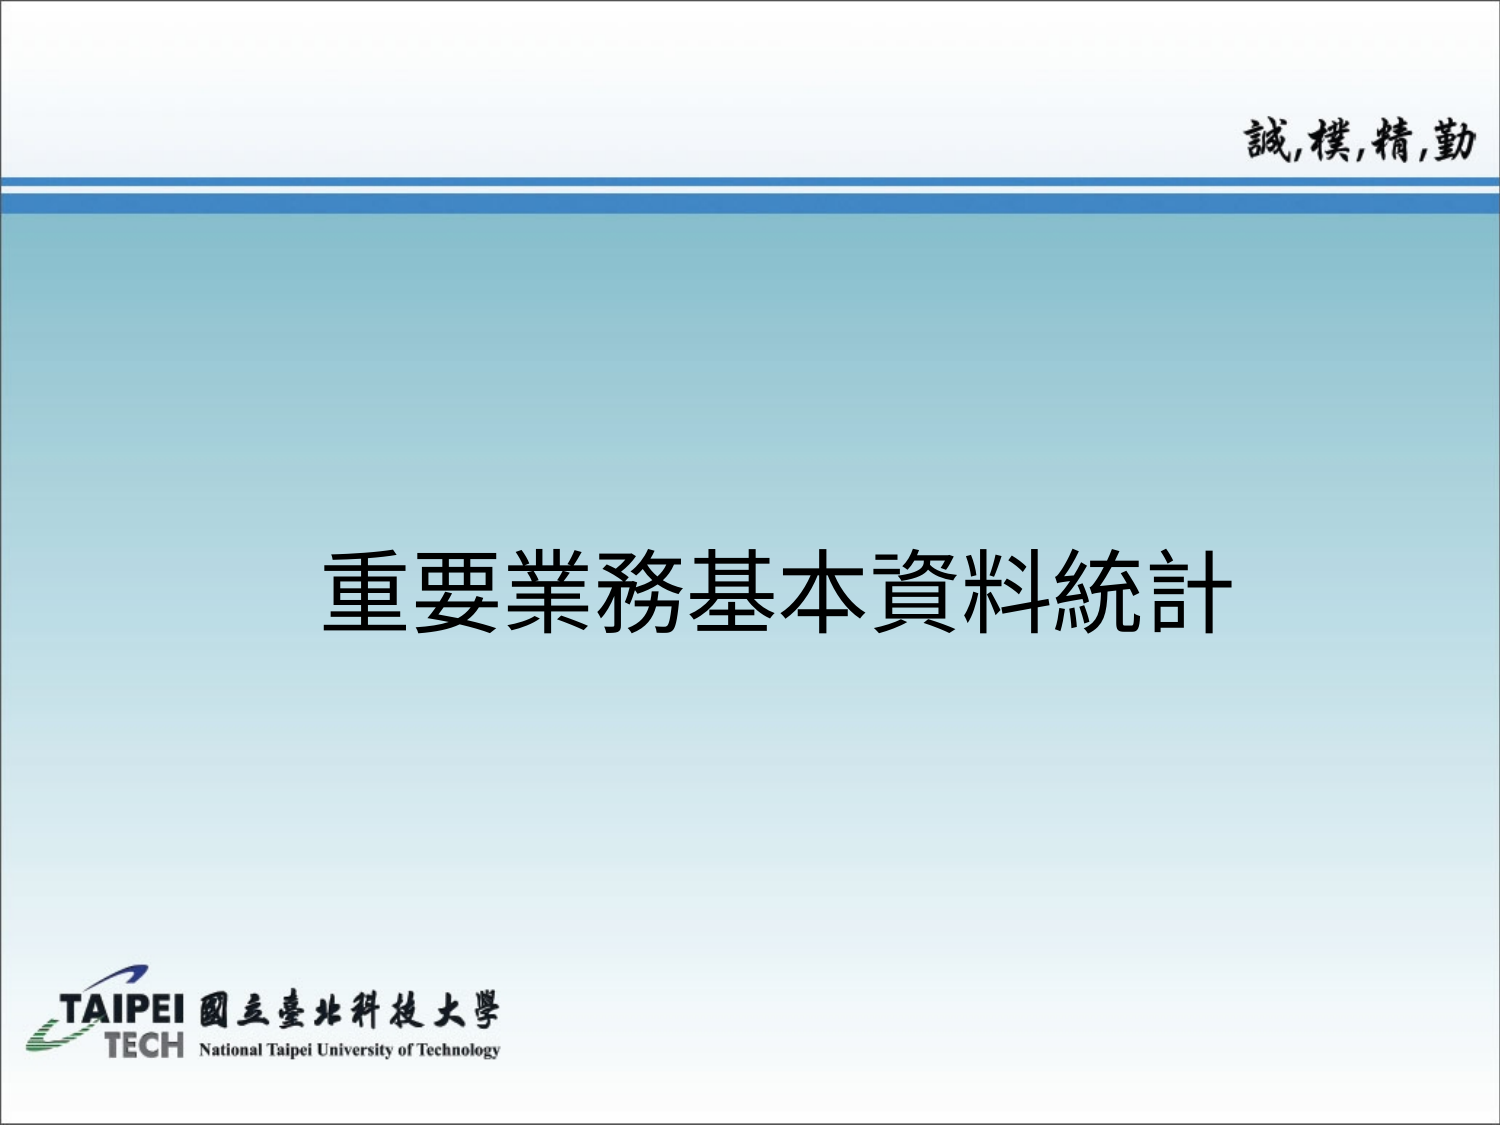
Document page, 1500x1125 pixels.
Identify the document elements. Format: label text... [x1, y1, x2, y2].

list 重要業務基本資料統計 [100, 527, 1400, 728]
